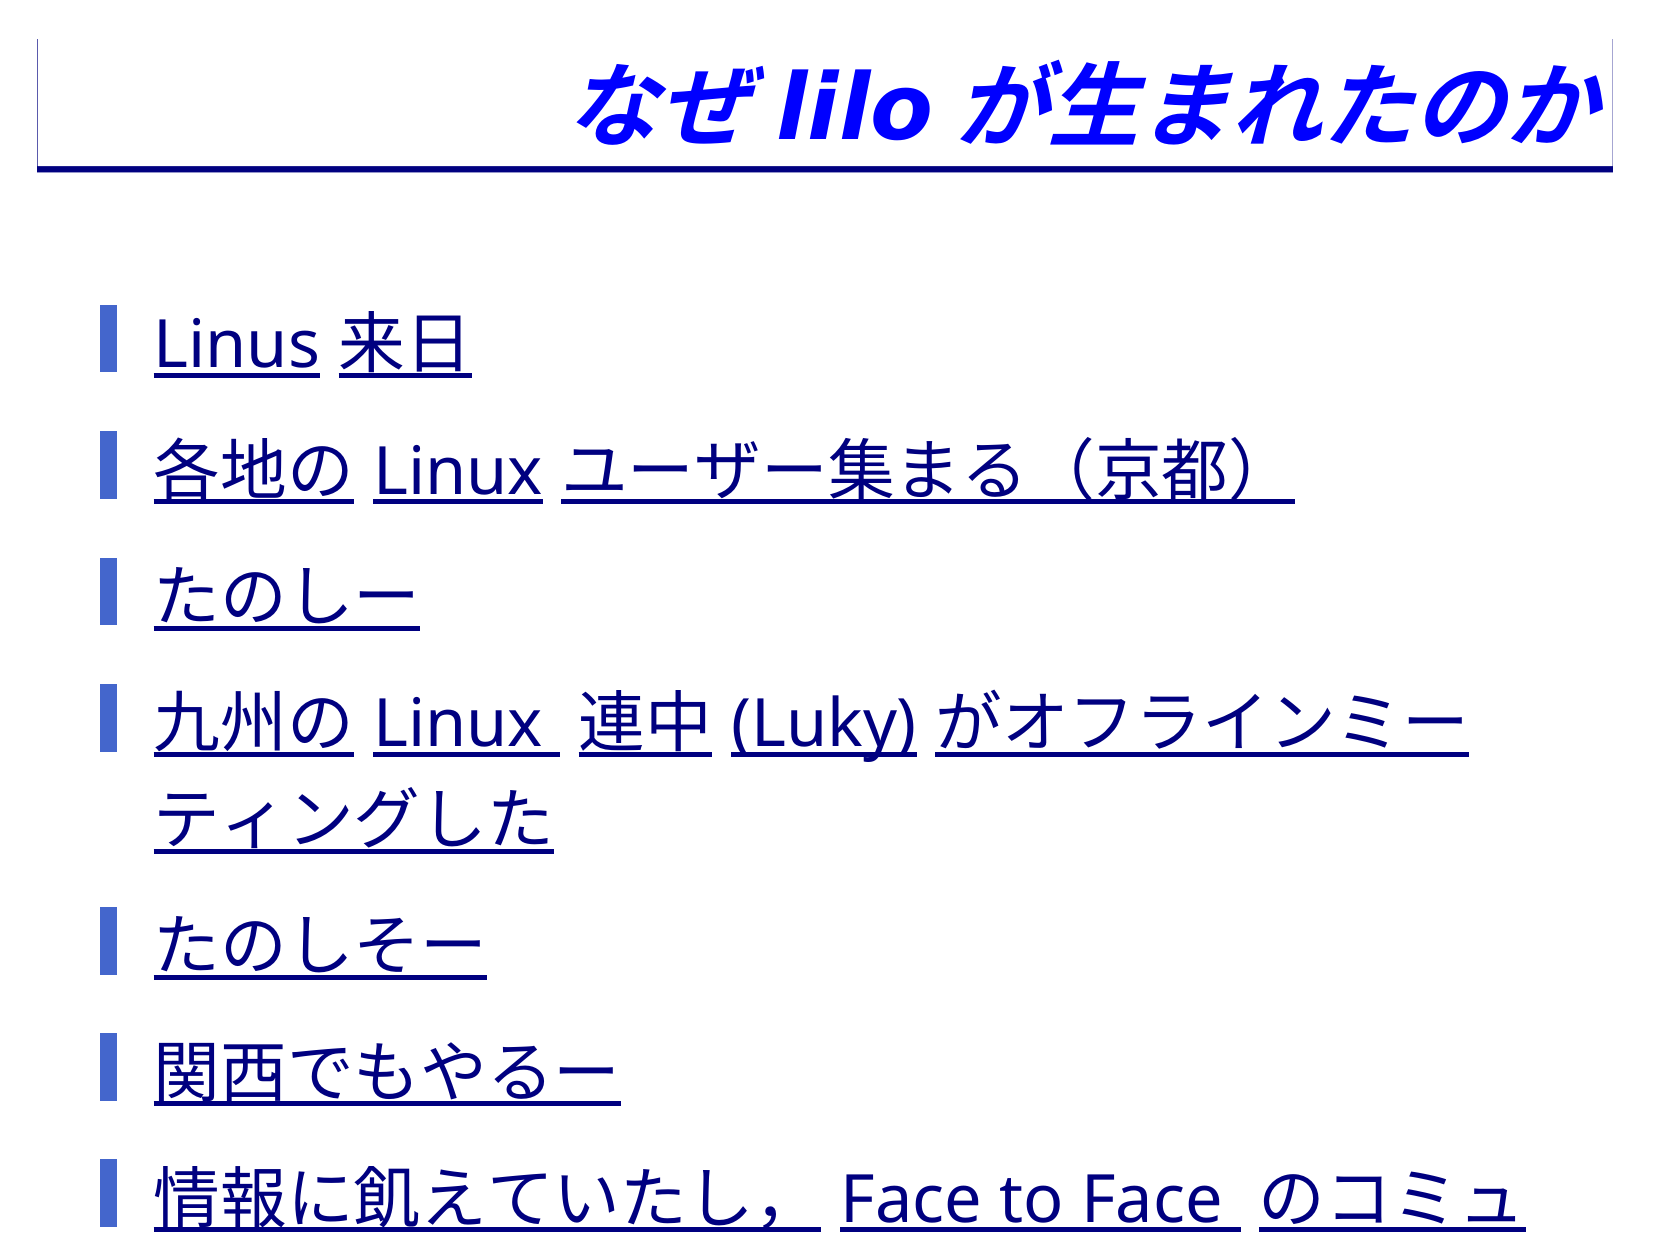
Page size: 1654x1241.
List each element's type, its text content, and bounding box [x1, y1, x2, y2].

title なぜliloが生まれたのか [37, 46, 1613, 154]
list Linus来日 各地のLinuxユーザー集まる（京都） たのしー 九州のLinux 連中(Luky)がオフラインミーティングした たのしそー 関西でもやるー 情報に飢えていたし，Face to Face のコミュニケーションが欲しかったのかもしれない． [82, 290, 1571, 1215]
picture [100, 1215, 117, 1227]
